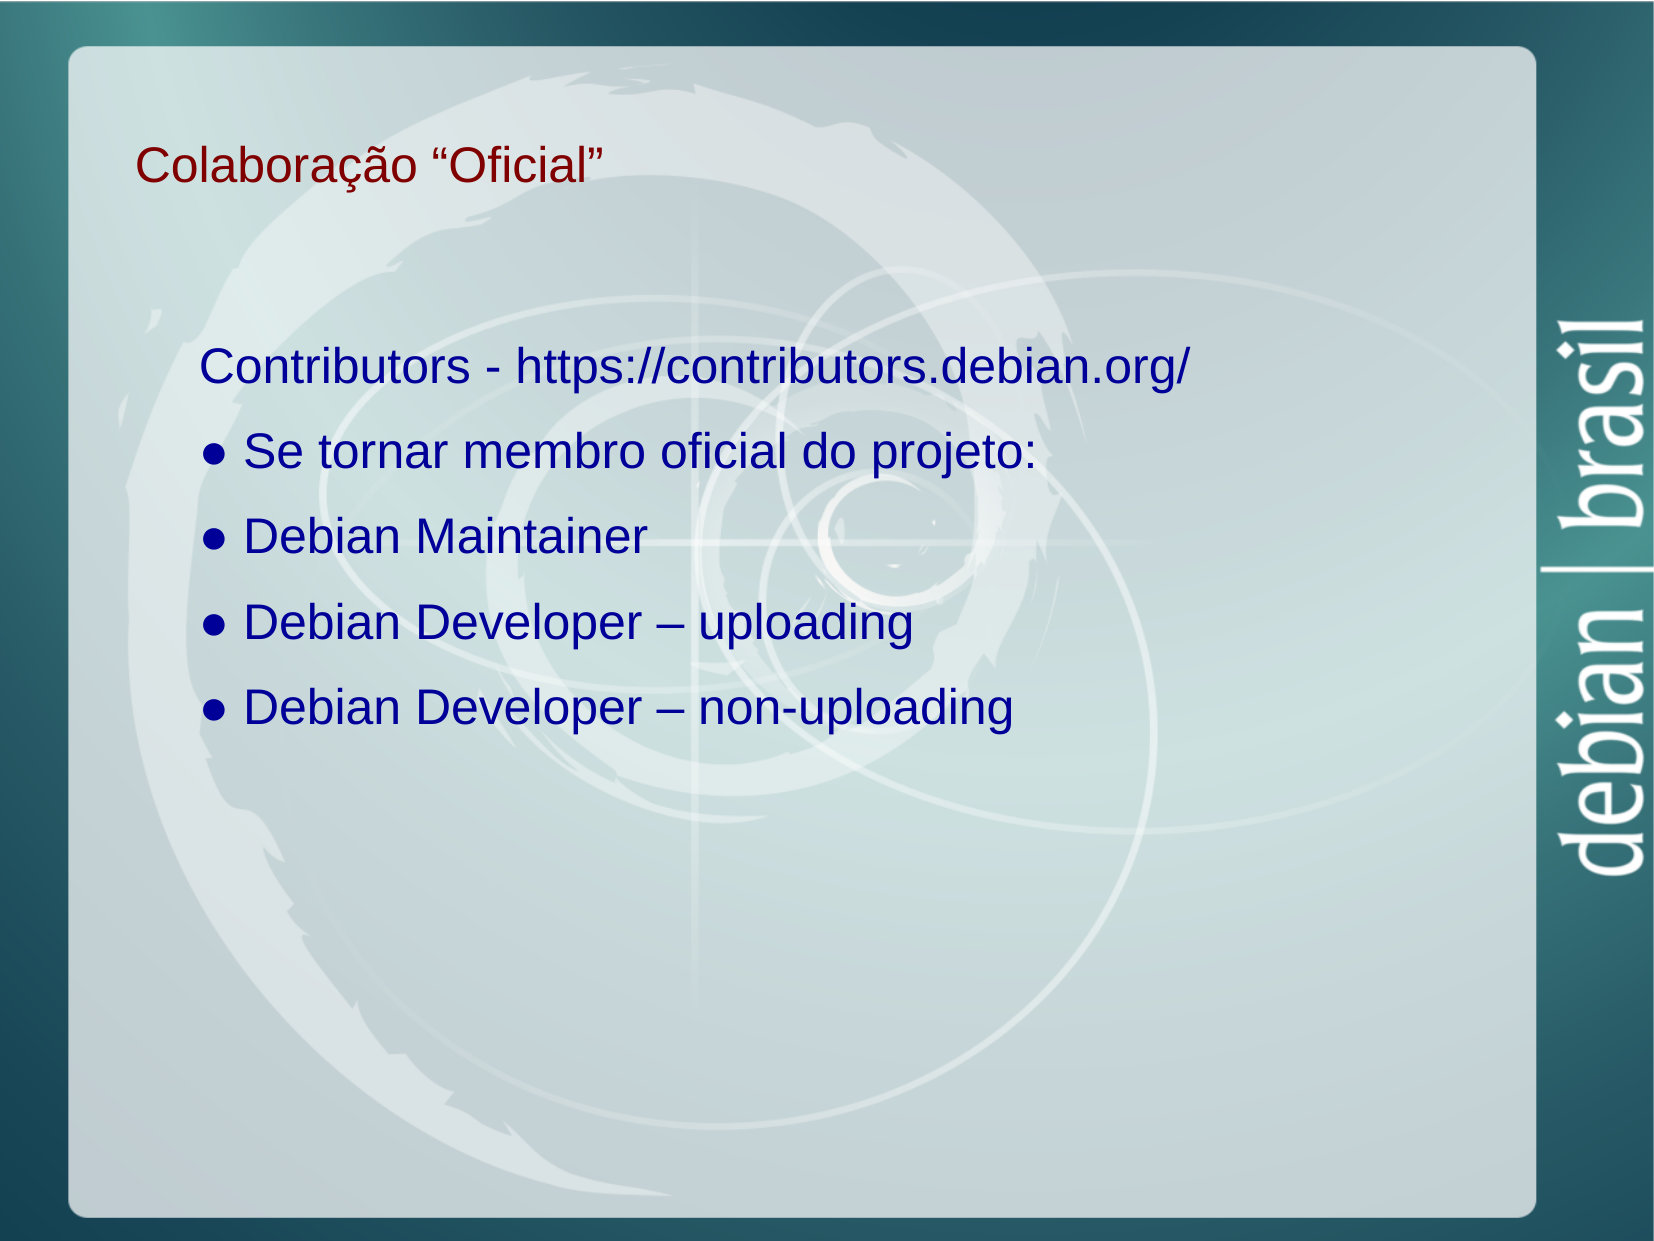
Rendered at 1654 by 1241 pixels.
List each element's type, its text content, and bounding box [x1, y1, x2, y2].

picture [0, 0, 1654, 1241]
text_box Contributors - https://contributors.debian.org/ ● Se tornar membro oficial do projeto: ● Debian Maintainer ● Debian Developer – uploading ● Debian Developer – non-uploading [184, 330, 1512, 792]
text_box Colaboração “Oficial” [120, 129, 934, 272]
